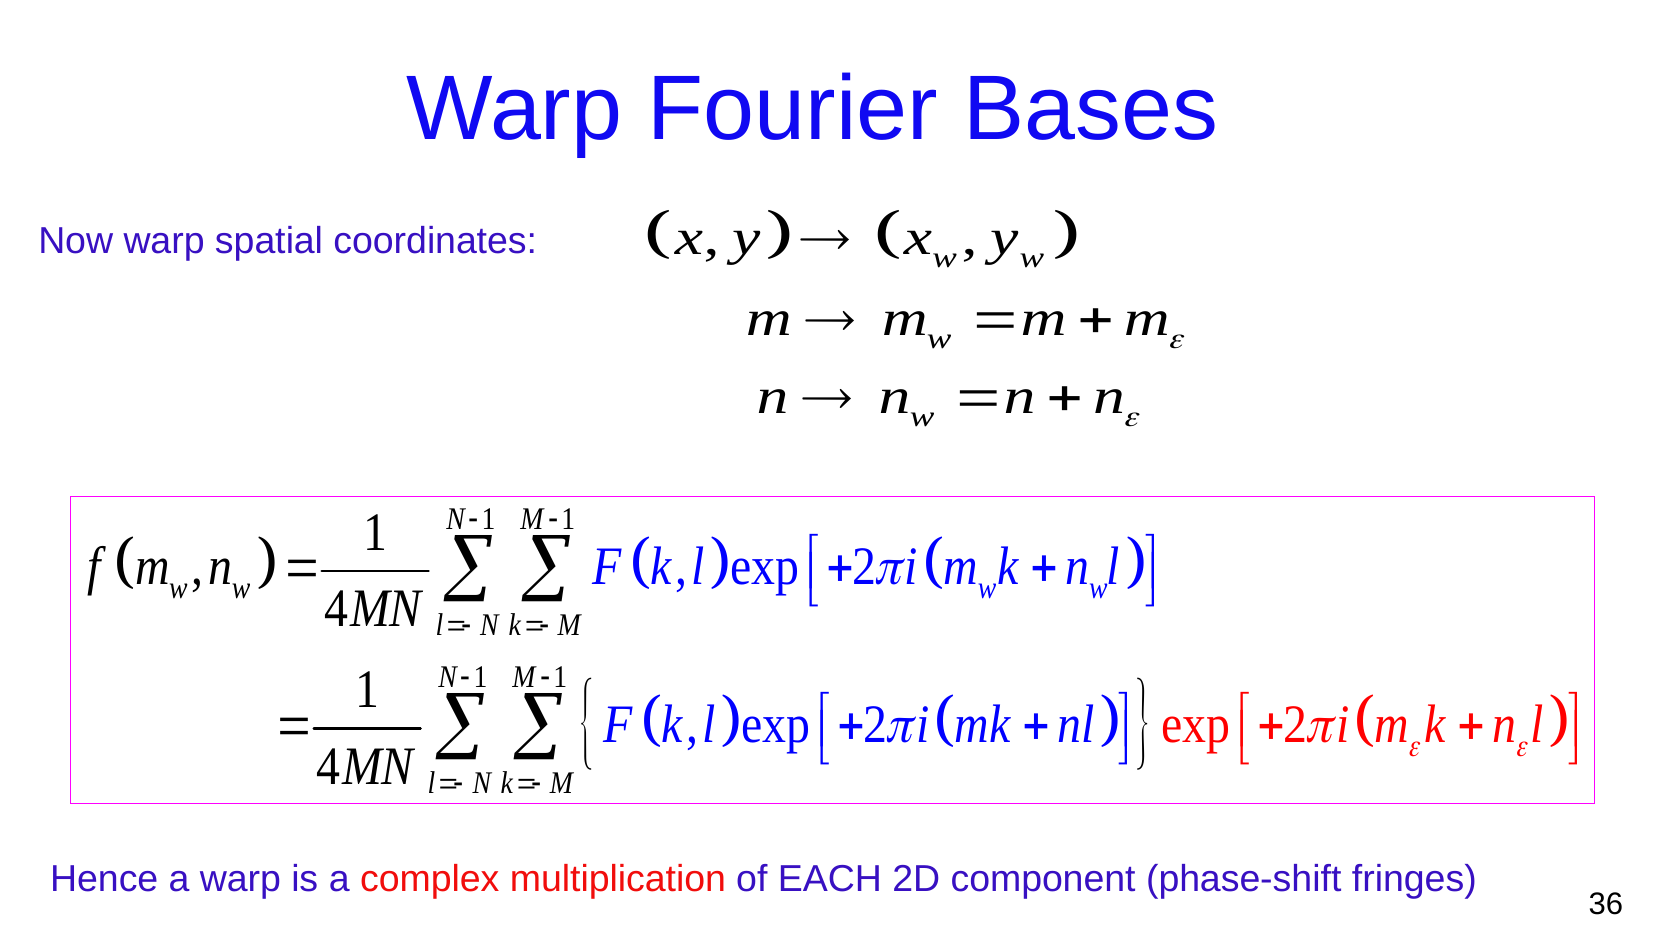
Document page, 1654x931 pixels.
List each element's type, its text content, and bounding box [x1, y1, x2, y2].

text_box Now warp spatial coordinates: [23, 212, 603, 284]
text_box <number> [1548, 885, 1638, 919]
text_box Hence a warp is a complex multiplication of EACH 2D component (phase-shift fringes) [35, 850, 1548, 931]
chart [70, 496, 1595, 804]
title Warp Fourier Bases [94, 40, 1583, 166]
chart [637, 200, 1205, 438]
